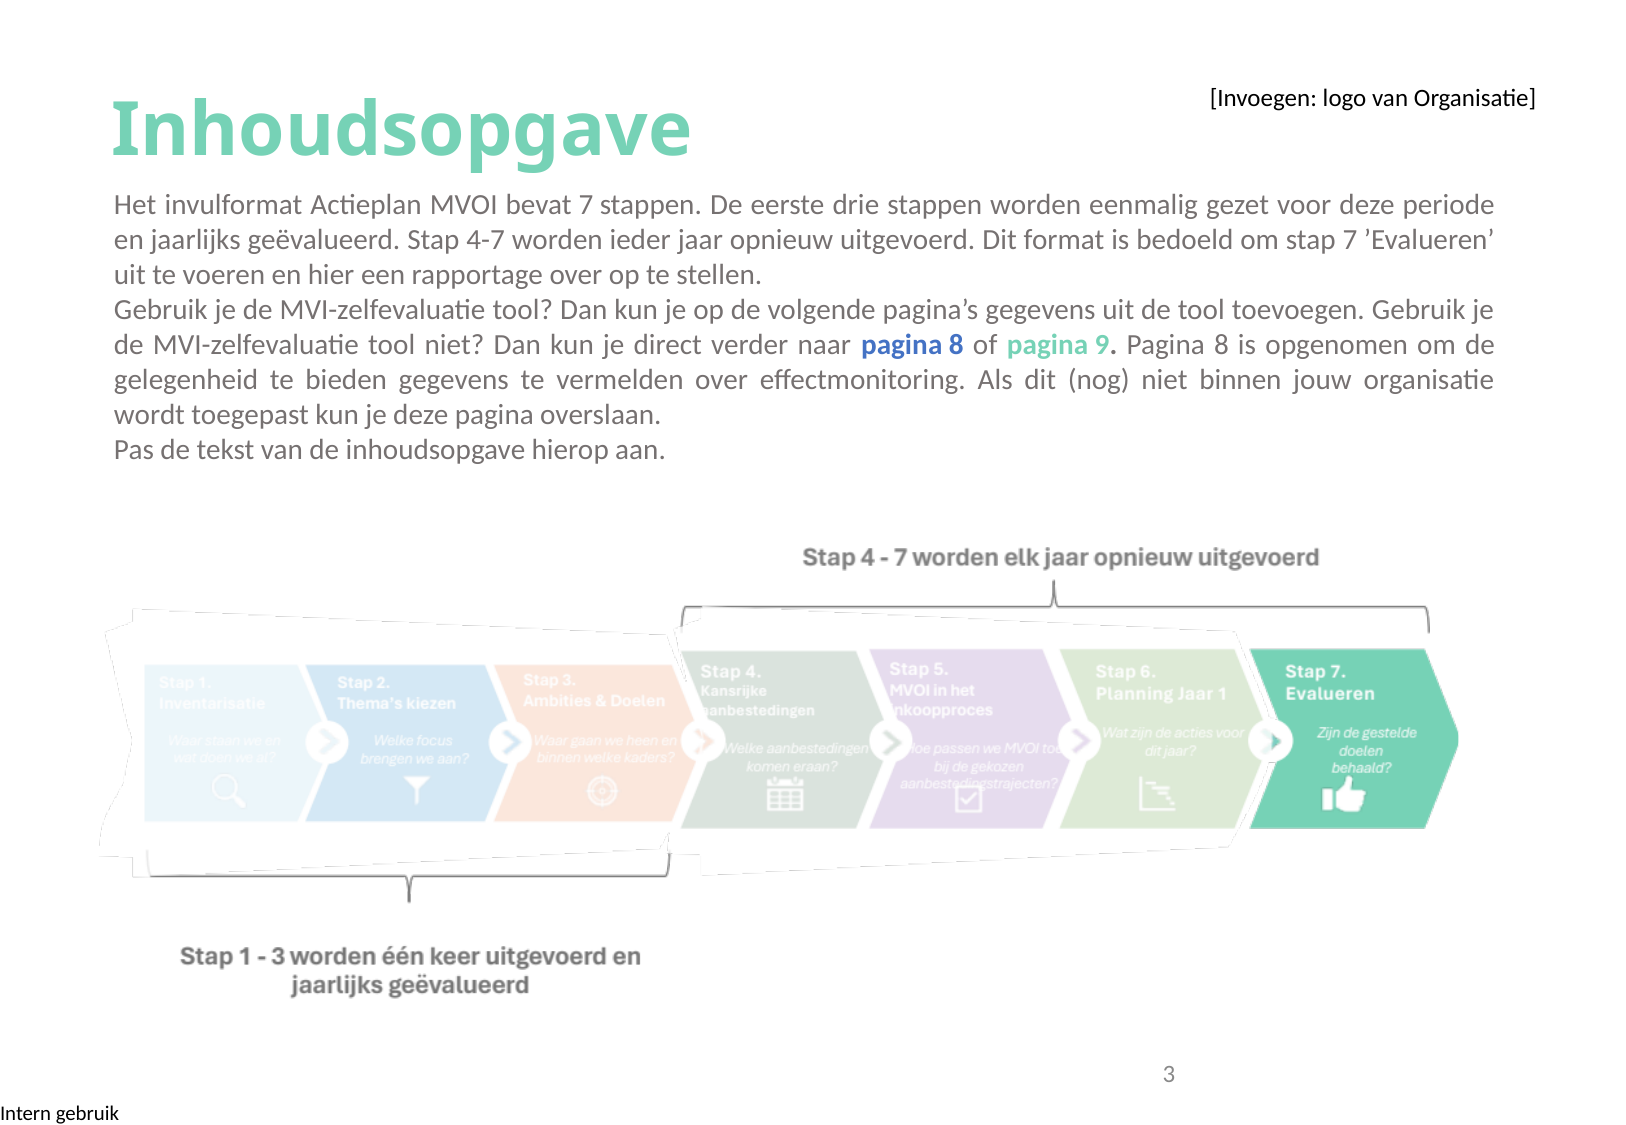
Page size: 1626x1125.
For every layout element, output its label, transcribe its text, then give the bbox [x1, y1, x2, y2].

text_box Inhoudsopgave [98, 28, 1613, 179]
picture [98, 533, 1459, 1015]
text_box 3 [1147, 1042, 1514, 1103]
text_box Het invulformat Actieplan MVOI bevat 7 stappen. De eerste drie stappen worden eenmalig gezet voor deze periode en jaarlijks geëvalueerd. Stap 4-7 worden ieder jaar opnieuw uitgevoerd. Dit format is bedoeld om stap 7 ’Evalueren’ uit te voeren en hier een rapportage over op te stellen. Gebruik je de MVI-zelfevaluatie tool? Dan kun je op de volgende pagina’s gegevens uit de tool toevoegen. Gebruik je de MVI-zelfevaluatie tool niet? Dan kun je direct verder naar pagina 8 of pagina 9. Pagina 8 is opgenomen om de gelegenheid te bieden gegevens te vermelden over effectmonitoring. Als dit (nog) niet binnen jouw organisatie wordt toegepast kun je deze pagina overslaan. Pas de tekst van de inhoudsopgave hierop aan. [98, 179, 1514, 476]
